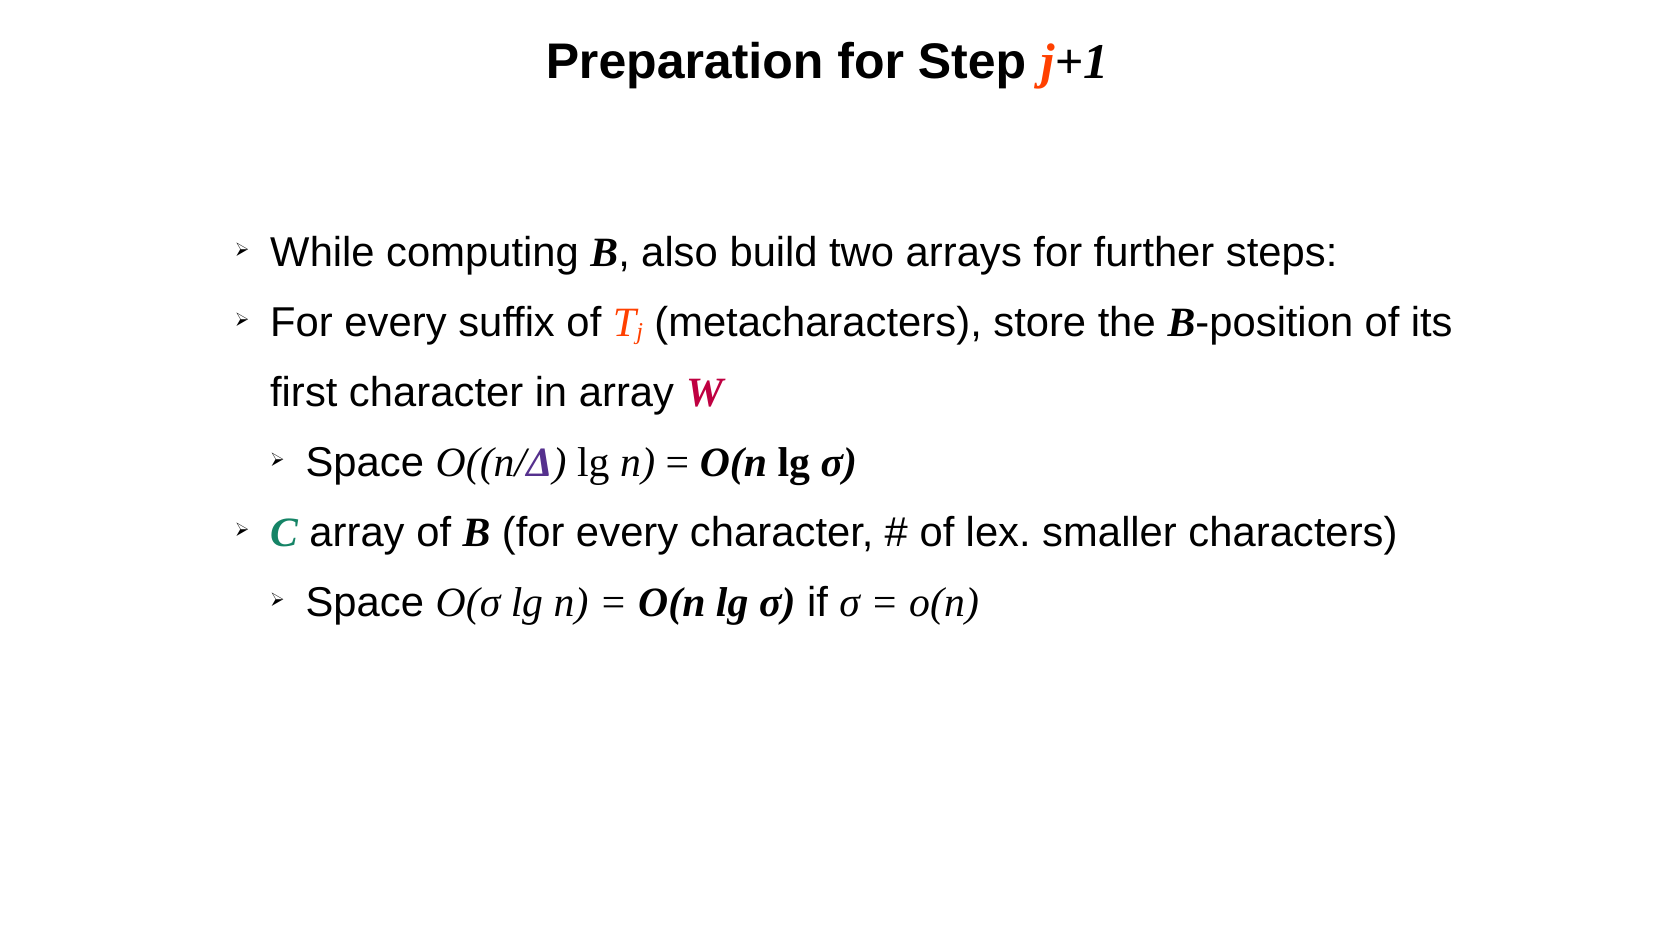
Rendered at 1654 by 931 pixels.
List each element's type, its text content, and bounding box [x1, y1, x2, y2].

text_box Preparation for Step j+1 [474, 0, 1180, 125]
text_box While computing B, also build two arrays for further steps: For every suffix of Tj (metacharacters), store the B-position of its first character in array W Space O((n/Δ) lg n) = O(n lg σ) C array of B (for every character, # of lex. smaller characters) Space O(σ lg n) = O(n lg σ) if σ = o(n) [220, 197, 1477, 851]
